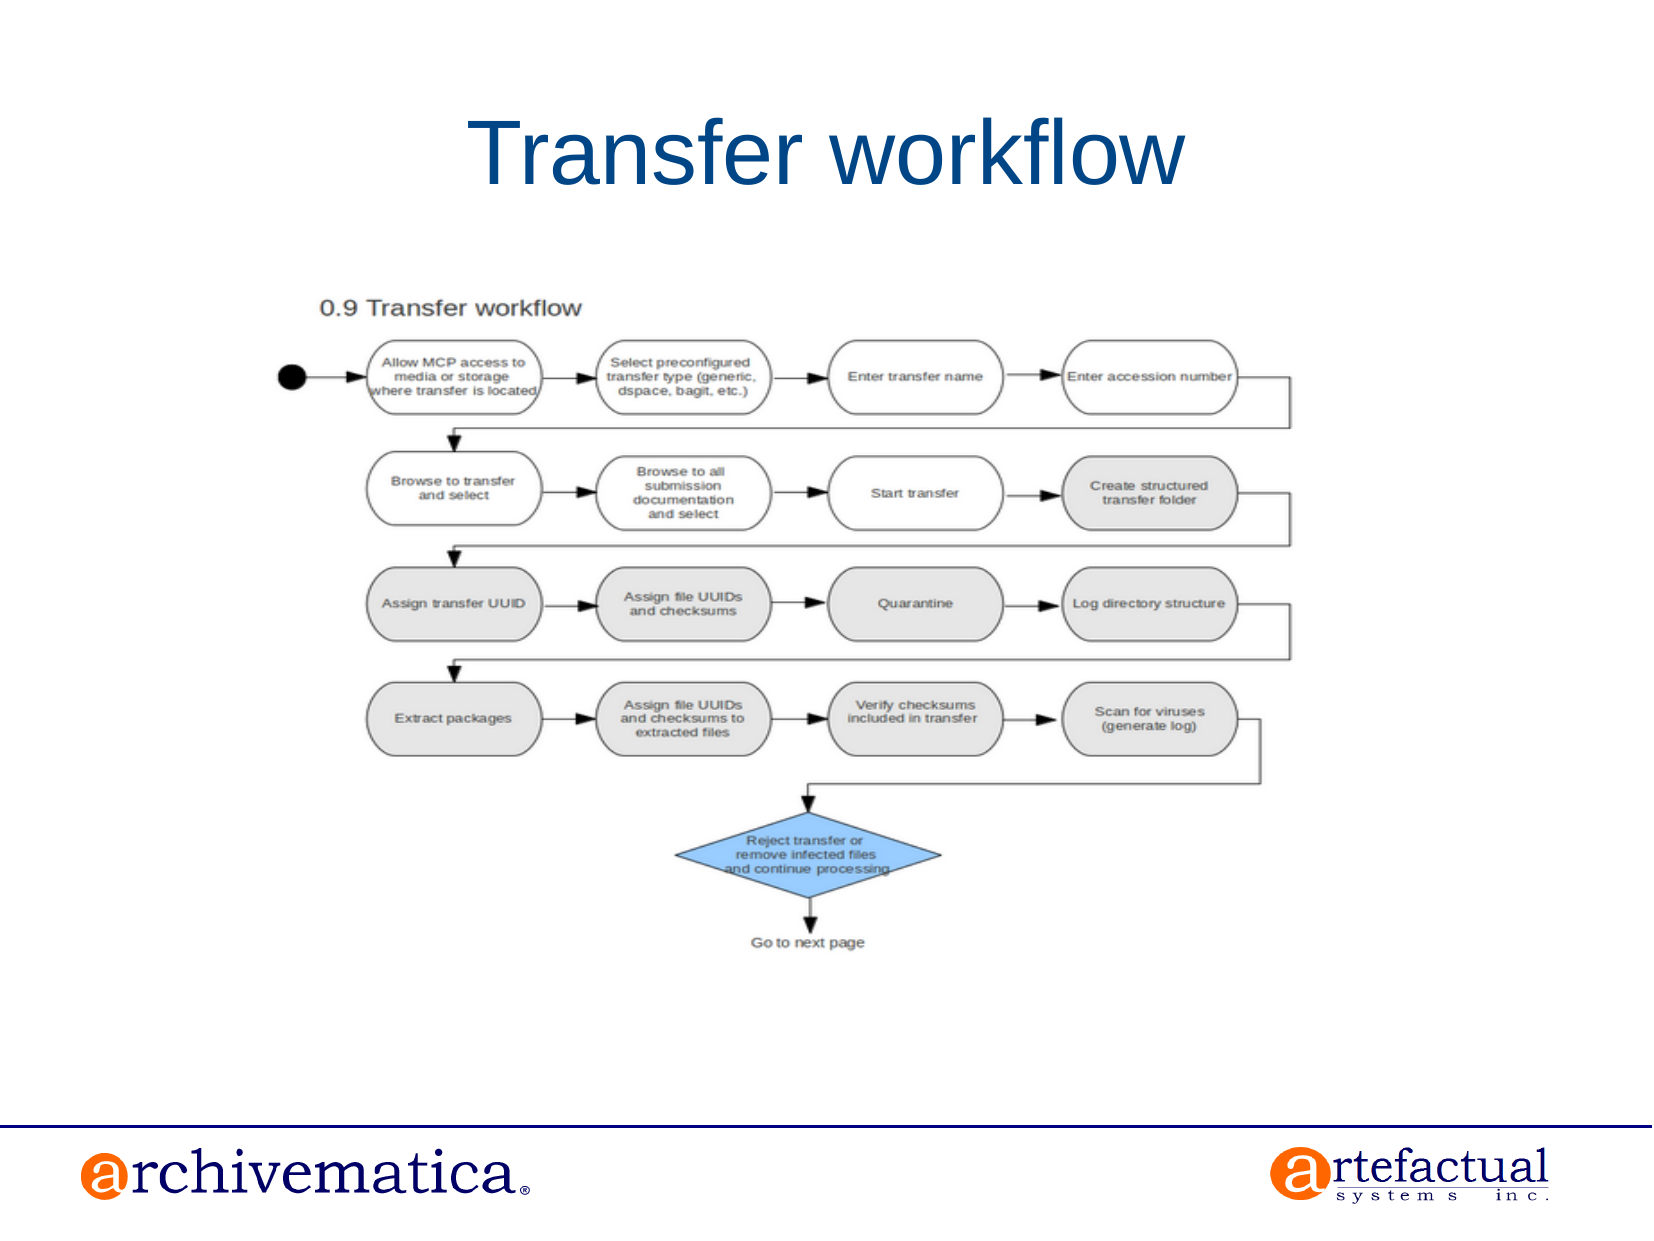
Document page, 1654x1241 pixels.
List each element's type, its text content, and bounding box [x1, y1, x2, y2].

picture [1263, 1139, 1560, 1211]
picture [200, 236, 1418, 1004]
picture [81, 1133, 531, 1216]
title Transfer workflow [82, 49, 1571, 257]
